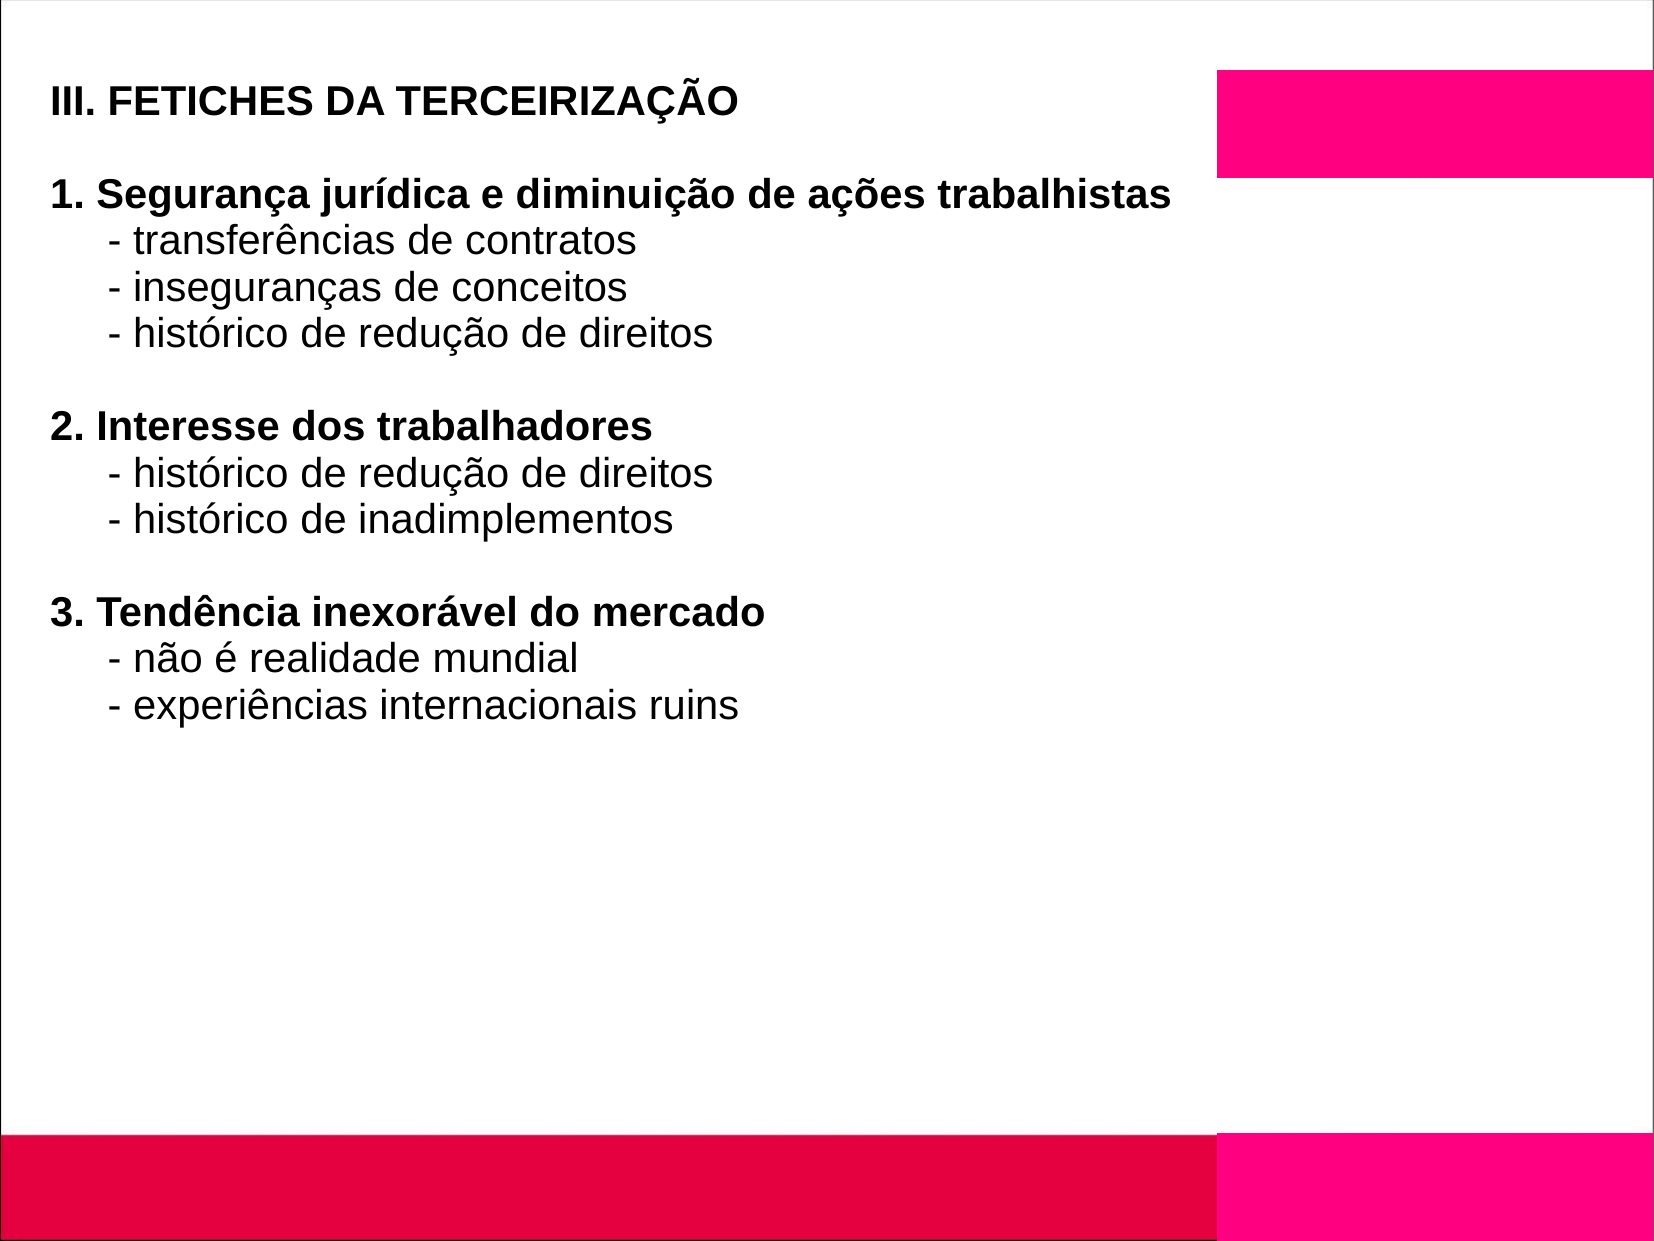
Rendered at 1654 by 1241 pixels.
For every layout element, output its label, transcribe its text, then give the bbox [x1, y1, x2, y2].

text_box III. FETICHES DA TERCEIRIZAÇÃO 1. Segurança jurídica e diminuição de ações trabalhistas - transferências de contratos - inseguranças de conceitos - histórico de redução de direitos 2. Interesse dos trabalhadores - histórico de redução de direitos - histórico de inadimplementos 3. Tendência inexorável do mercado - não é realidade mundial - experiências internacionais ruins [35, 23, 1595, 885]
picture [0, 0, 1654, 1241]
